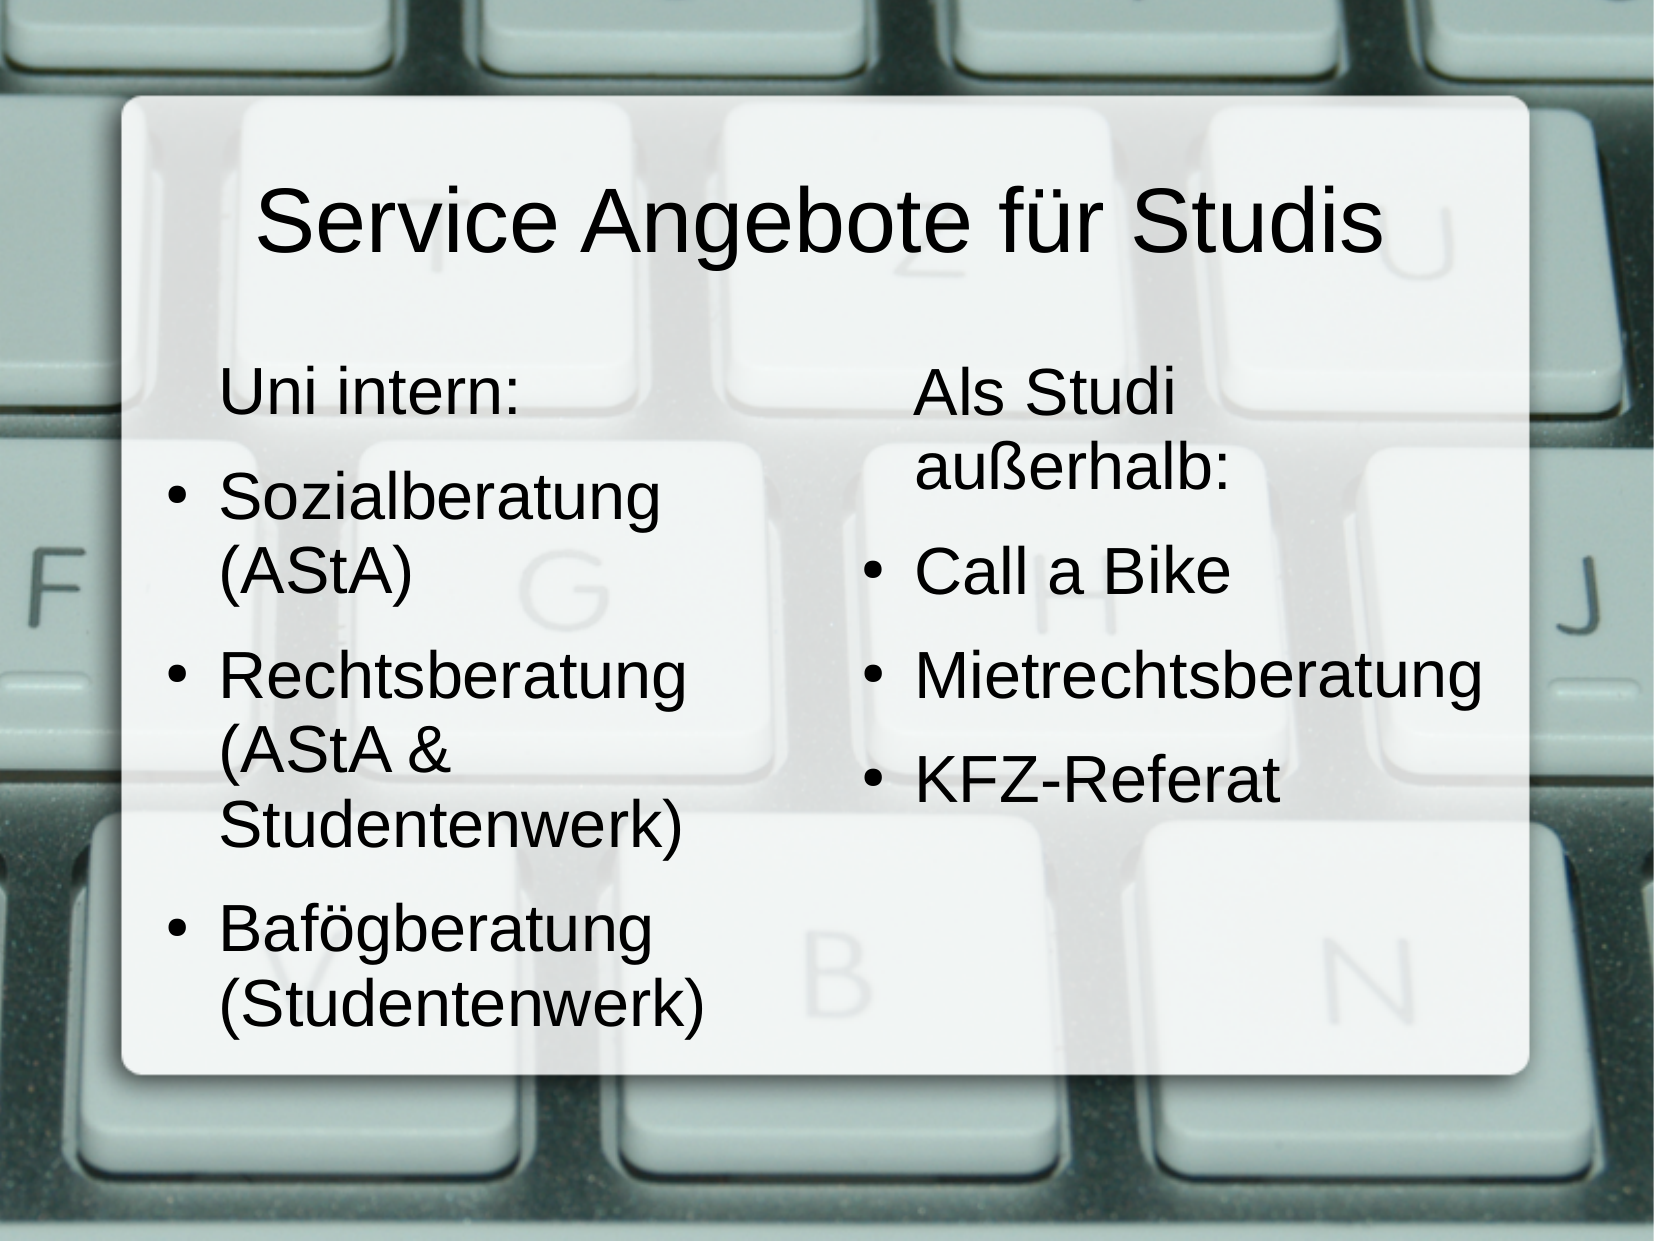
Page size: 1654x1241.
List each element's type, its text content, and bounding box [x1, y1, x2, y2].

list Uni intern: Sozialberatung (AStA) Rechtsberatung (AStA & Studentenwerk) Bafögberatung (Studentenwerk) [147, 354, 811, 1063]
picture [0, 0, 1654, 1241]
title Service Angebote für Studis [135, 117, 1506, 325]
list Als Studi außerhalb: Call a Bike Mietrechtsberatung KFZ-Referat [843, 353, 1508, 1064]
